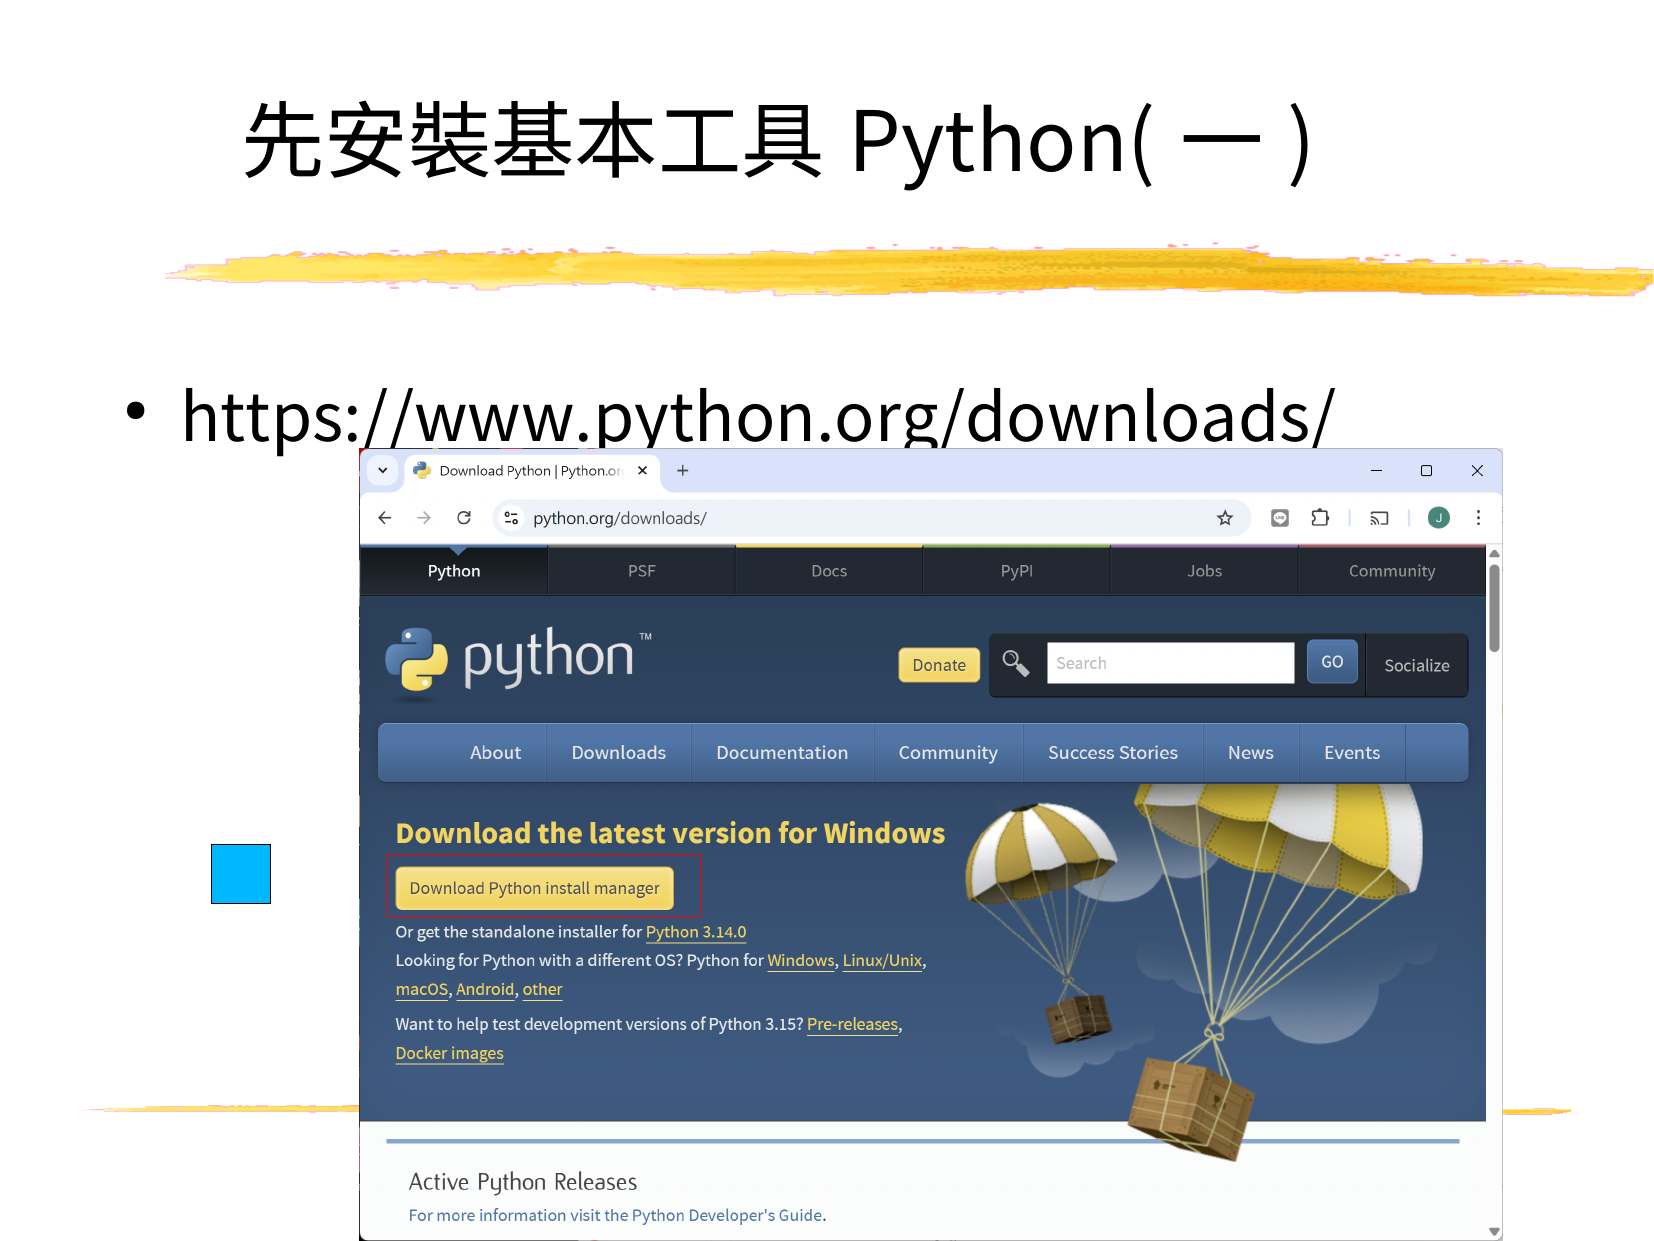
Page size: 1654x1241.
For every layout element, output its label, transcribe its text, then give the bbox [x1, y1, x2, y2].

list https://www.python.org/downloads/ [124, 358, 1530, 1103]
picture [82, 448, 1571, 1241]
text_box [211, 844, 271, 904]
title 先安裝基本工具Python(一) [76, 28, 1482, 235]
picture [165, 237, 1654, 308]
